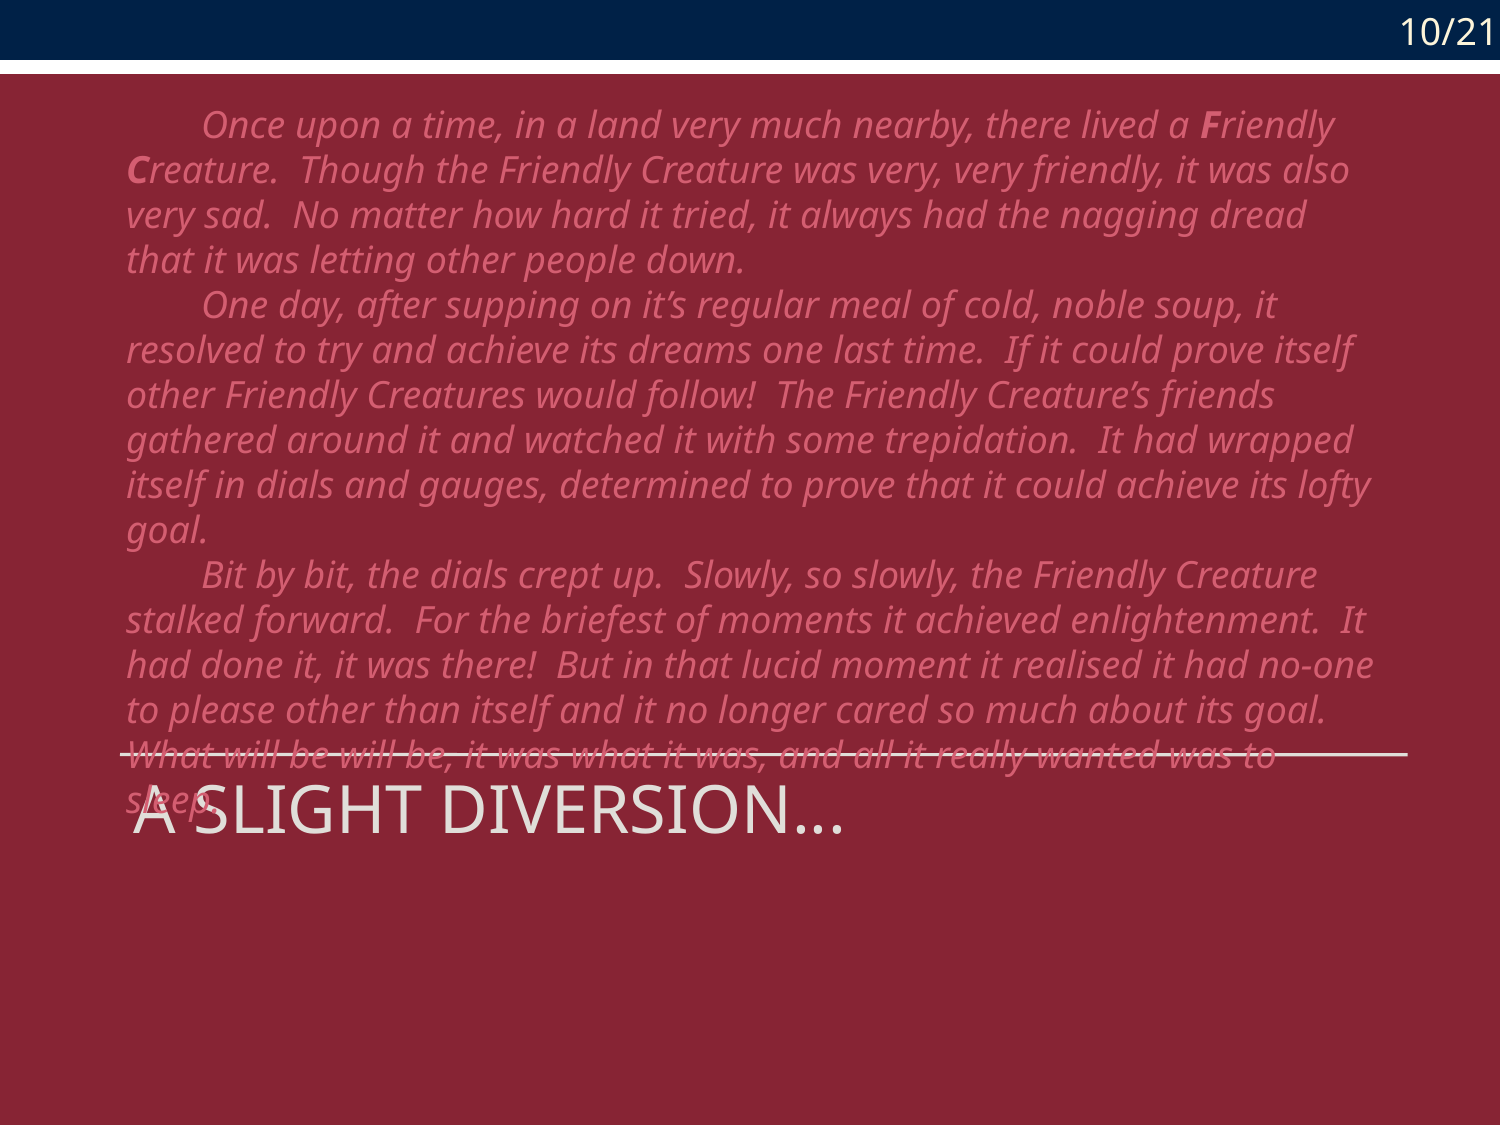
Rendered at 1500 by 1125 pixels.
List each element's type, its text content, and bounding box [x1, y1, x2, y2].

text_box Once upon a time, in a land very much nearby, there lived a Friendly Creature. Though the Friendly Creature was very, very friendly, it was also very sad. No matter how hard it tried, it always had the nagging dread that it was letting other people down. One day, after supping on it’s regular meal of cold, noble soup, it resolved to try and achieve its dreams one last time. If it could prove itself other Friendly Creatures would follow! The Friendly Creature’s friends gathered around it and watched it with some trepidation. It had wrapped itself in dials and gauges, determined to prove that it could achieve its lofty goal. Bit by bit, the dials crept up. Slowly, so slowly, the Friendly Creature stalked forward. For the briefest of moments it achieved enlightenment. It had done it, it was there! But in that lucid moment it realised it had no-one to please other than itself and it no longer cared so much about its goal. What will be will be, it was what it was, and all it really wanted was to sleep. [111, 93, 1395, 745]
list A Slight Diversion... [118, 758, 1394, 1006]
text_box 10/21 [1383, 0, 1500, 61]
